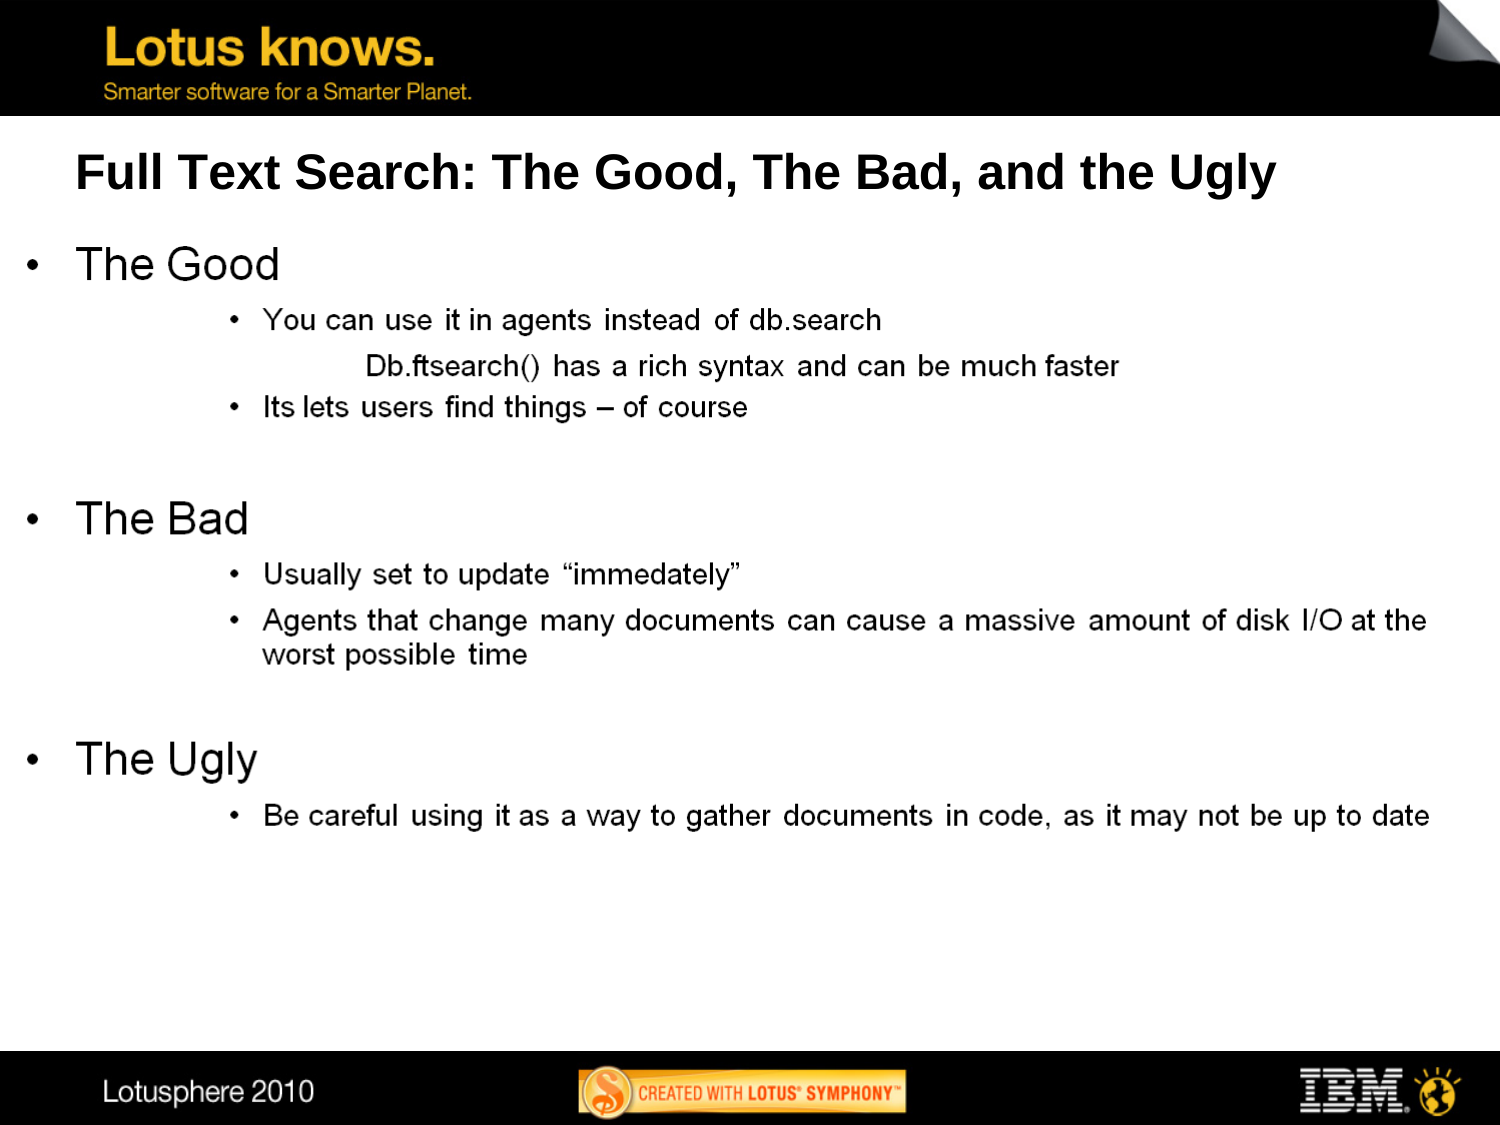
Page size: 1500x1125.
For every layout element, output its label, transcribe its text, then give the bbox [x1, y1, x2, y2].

picture [0, 0, 1500, 114]
picture [0, 1053, 1500, 1125]
text_box [0, 222, 1477, 1027]
title Full Text Search: The Good, The Bad, and the Ugly [74, 137, 1475, 200]
